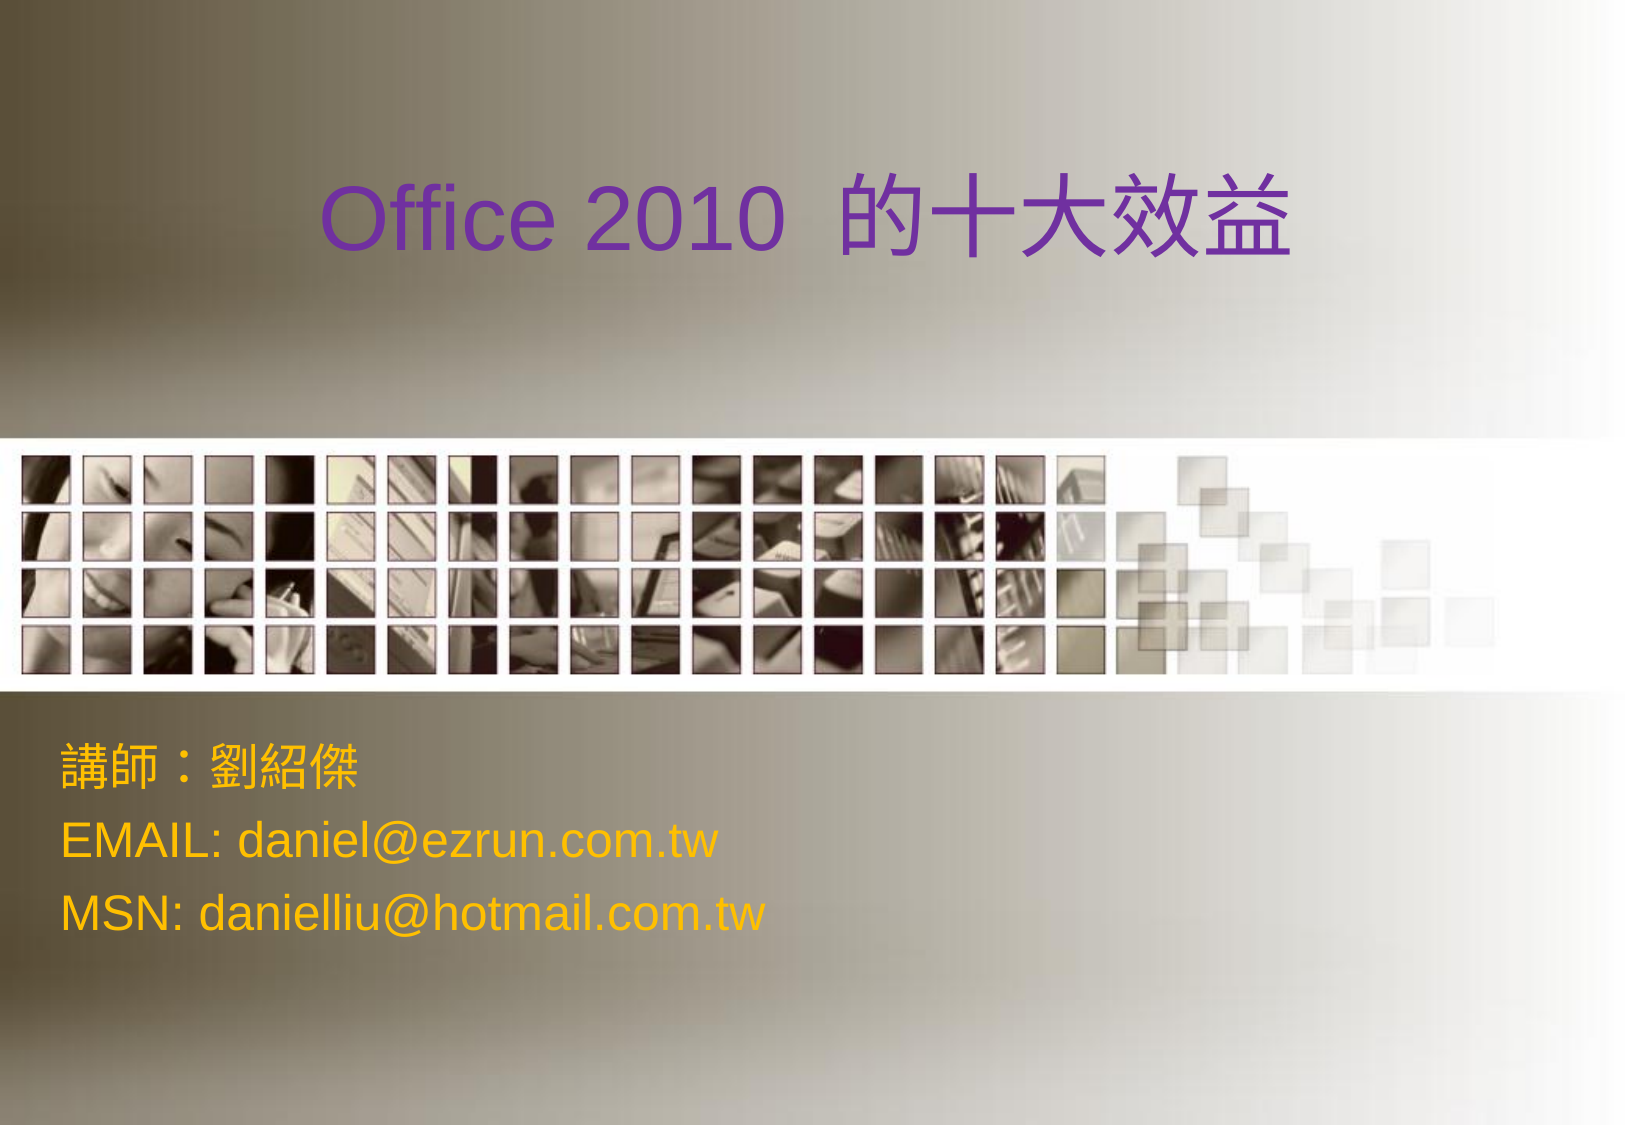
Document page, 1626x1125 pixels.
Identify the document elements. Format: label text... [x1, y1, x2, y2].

title Office 2010 的十大效益 [44, 113, 1569, 315]
subtitle 講師：劉紹傑 EMAIL: daniel@ezrun.com.tw MSN: danielliu@hotmail.com.tw [44, 727, 1557, 1024]
